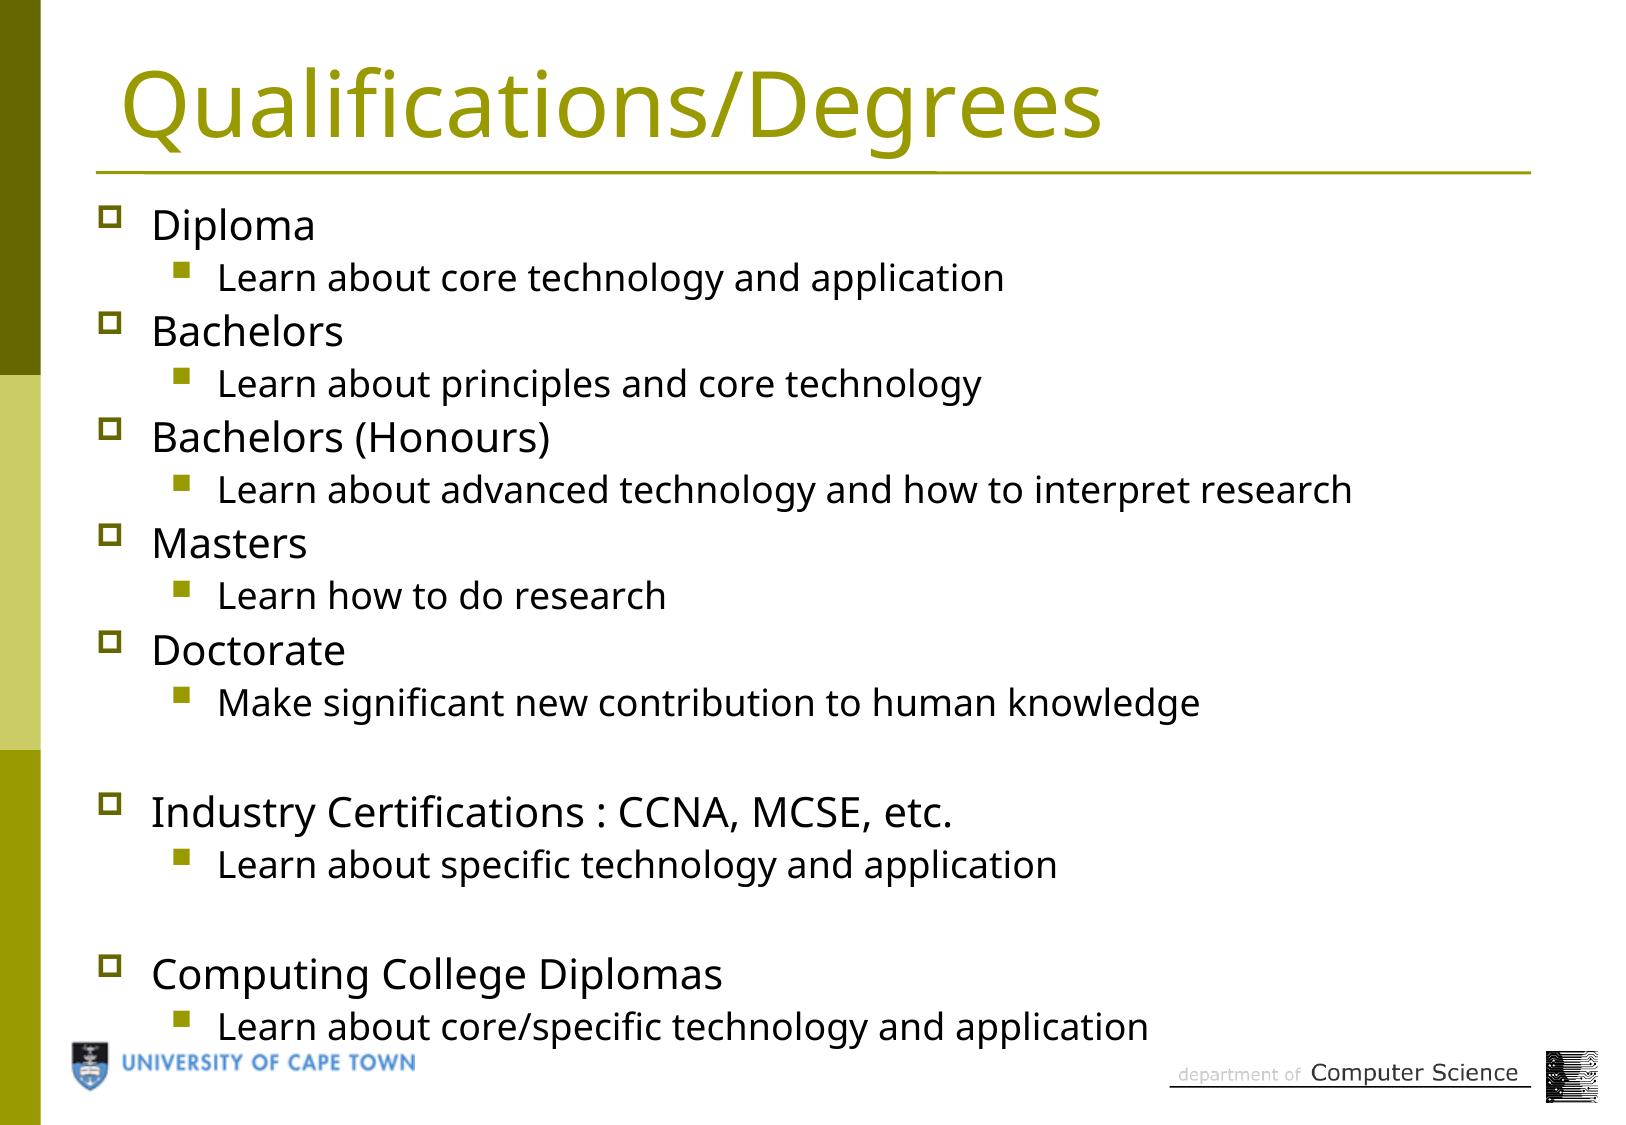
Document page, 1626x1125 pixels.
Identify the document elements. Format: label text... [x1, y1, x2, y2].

picture [354, 1024, 366, 1038]
title Qualifications/Degrees [81, 45, 1544, 173]
picture [242, 1024, 252, 1028]
picture [332, 1030, 342, 1038]
picture [1169, 1043, 1532, 1091]
picture [376, 1024, 388, 1038]
list Diploma Learn about core technology and application Bachelors Learn about principles and core technology Bachelors (Honours)‏ Learn about advanced technology and how to interpret research Masters Learn how to do research Doctorate Make significant new contribution to human knowledge Industry Certifications : CCNA, MCSE, etc. Learn about specific technology and application Computing College Diplomas Learn about core/specific technology and application [81, 196, 1544, 1006]
picture [61, 1024, 415, 1103]
picture [1546, 1051, 1598, 1103]
picture [262, 1030, 272, 1038]
picture [400, 1024, 411, 1038]
